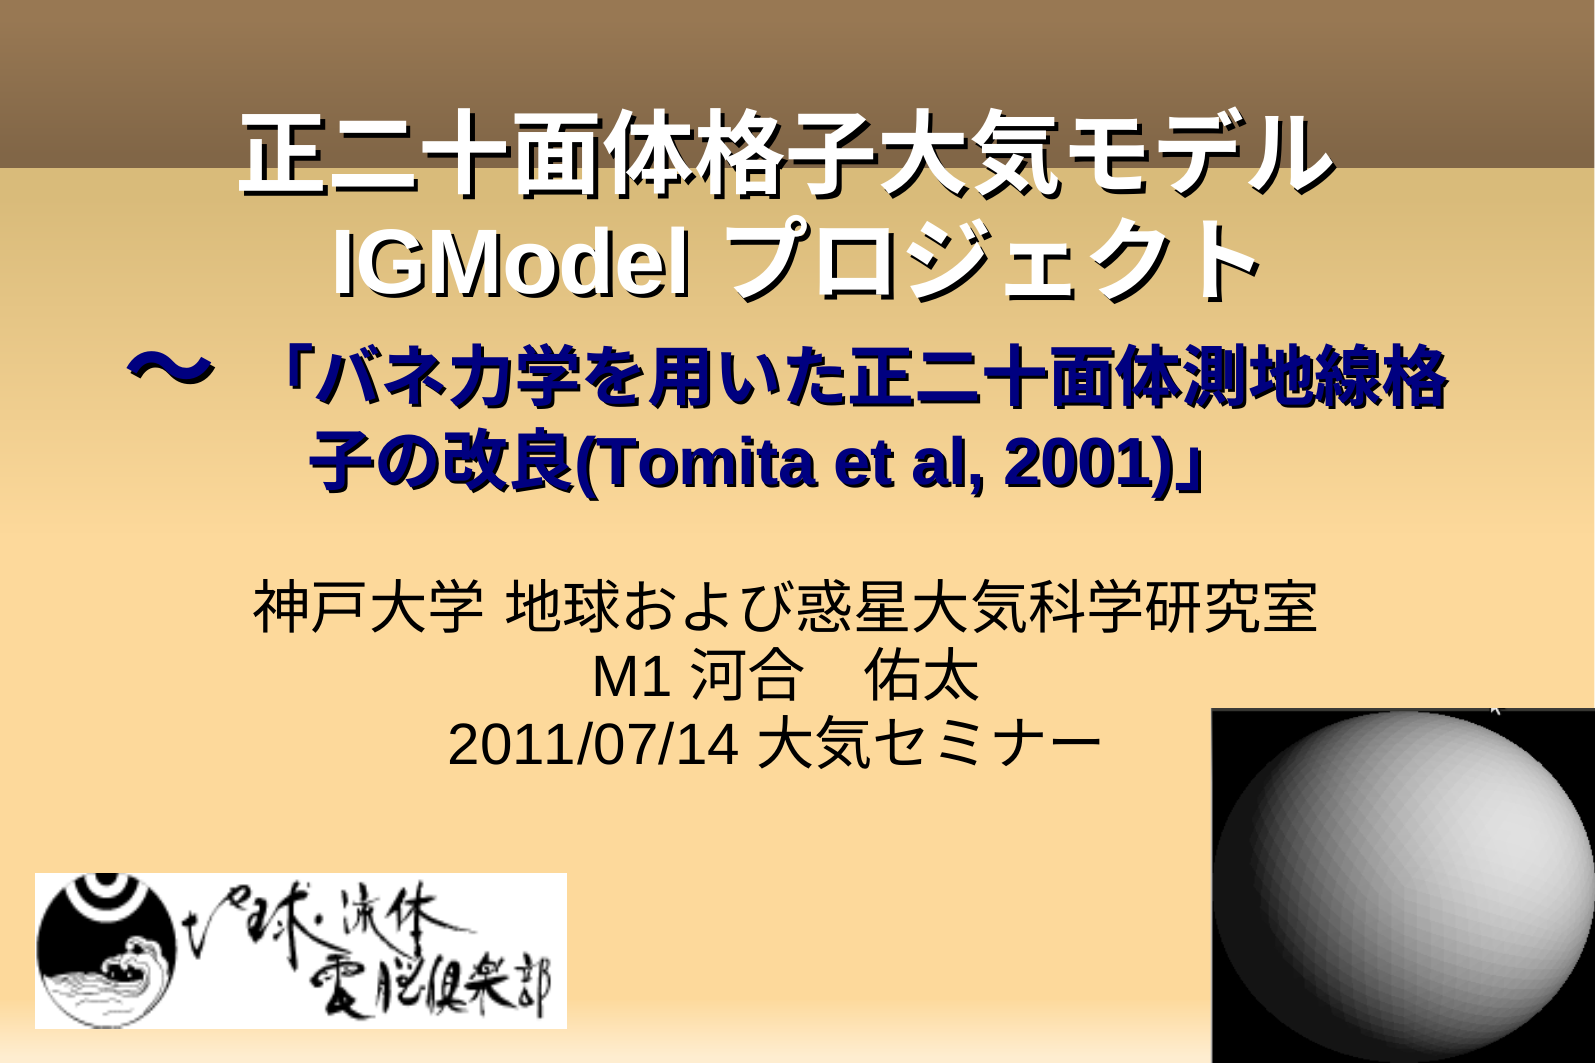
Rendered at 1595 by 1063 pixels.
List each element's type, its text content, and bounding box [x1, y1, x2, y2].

subtitle 正二十面体格子大気モデル IGModel プロジェクト 〜 「バネ力学を用いた正二十面体測地線格子の改良(Tomita et al, 2001)」 神戸大学 地球および惑星大気科学研究室 M1 河合 佑太 2011/07/14 大気セミナー [105, 11, 1467, 869]
picture [0, 0, 1595, 1063]
